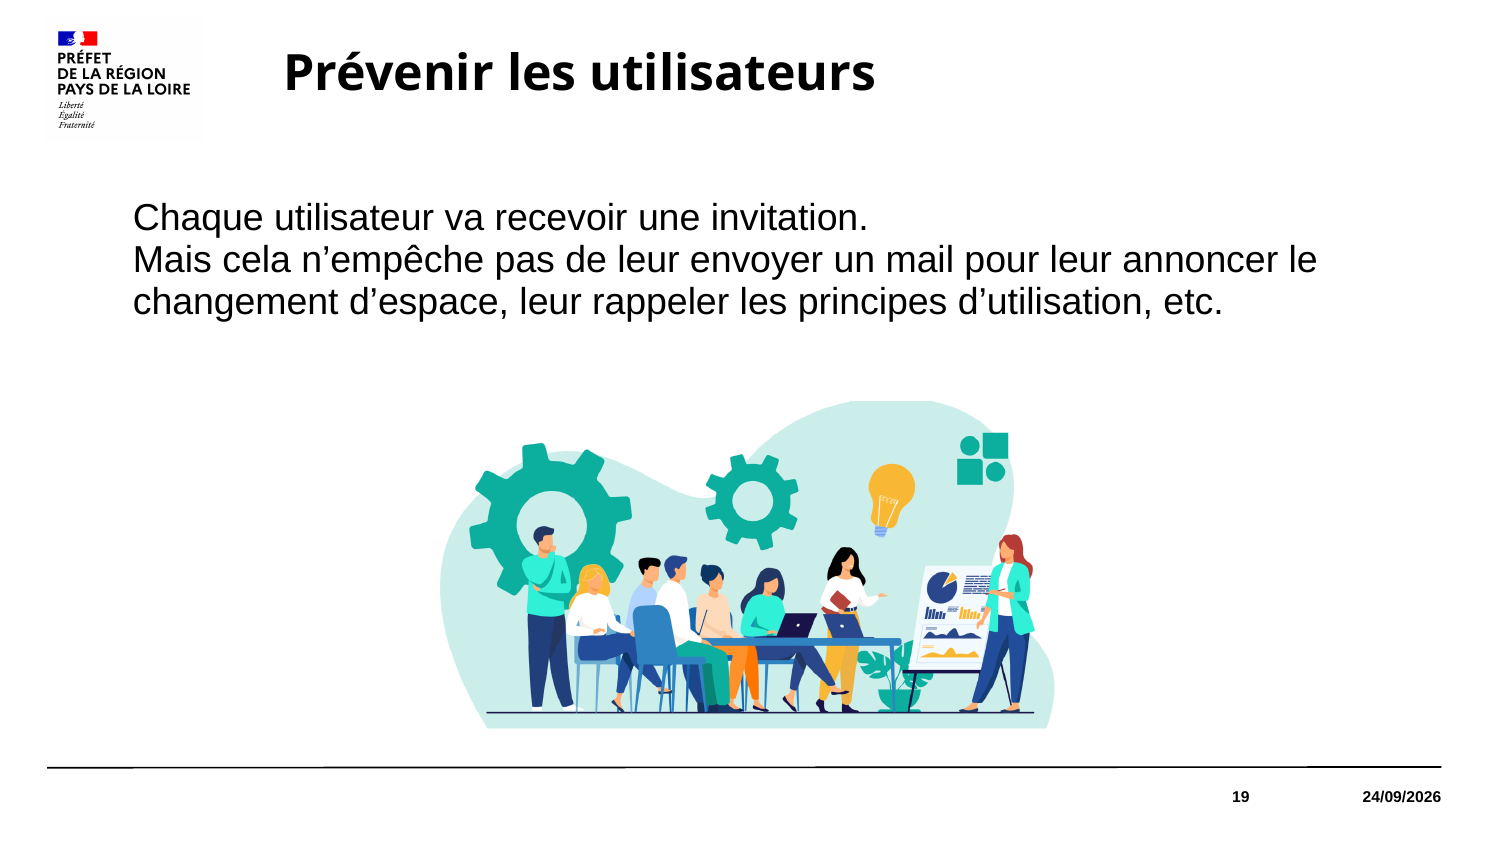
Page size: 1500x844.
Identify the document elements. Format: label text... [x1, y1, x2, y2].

picture [437, 401, 1059, 733]
picture [44, 17, 204, 142]
text_box Chaque utilisateur va recevoir une invitation. Mais cela n’empêche pas de leur envoyer un mail pour leur annoncer le changement d’espace, leur rappeler les principes d’utilisation, etc. [118, 188, 1394, 372]
title Prévenir les utilisateurs [283, 47, 1347, 166]
